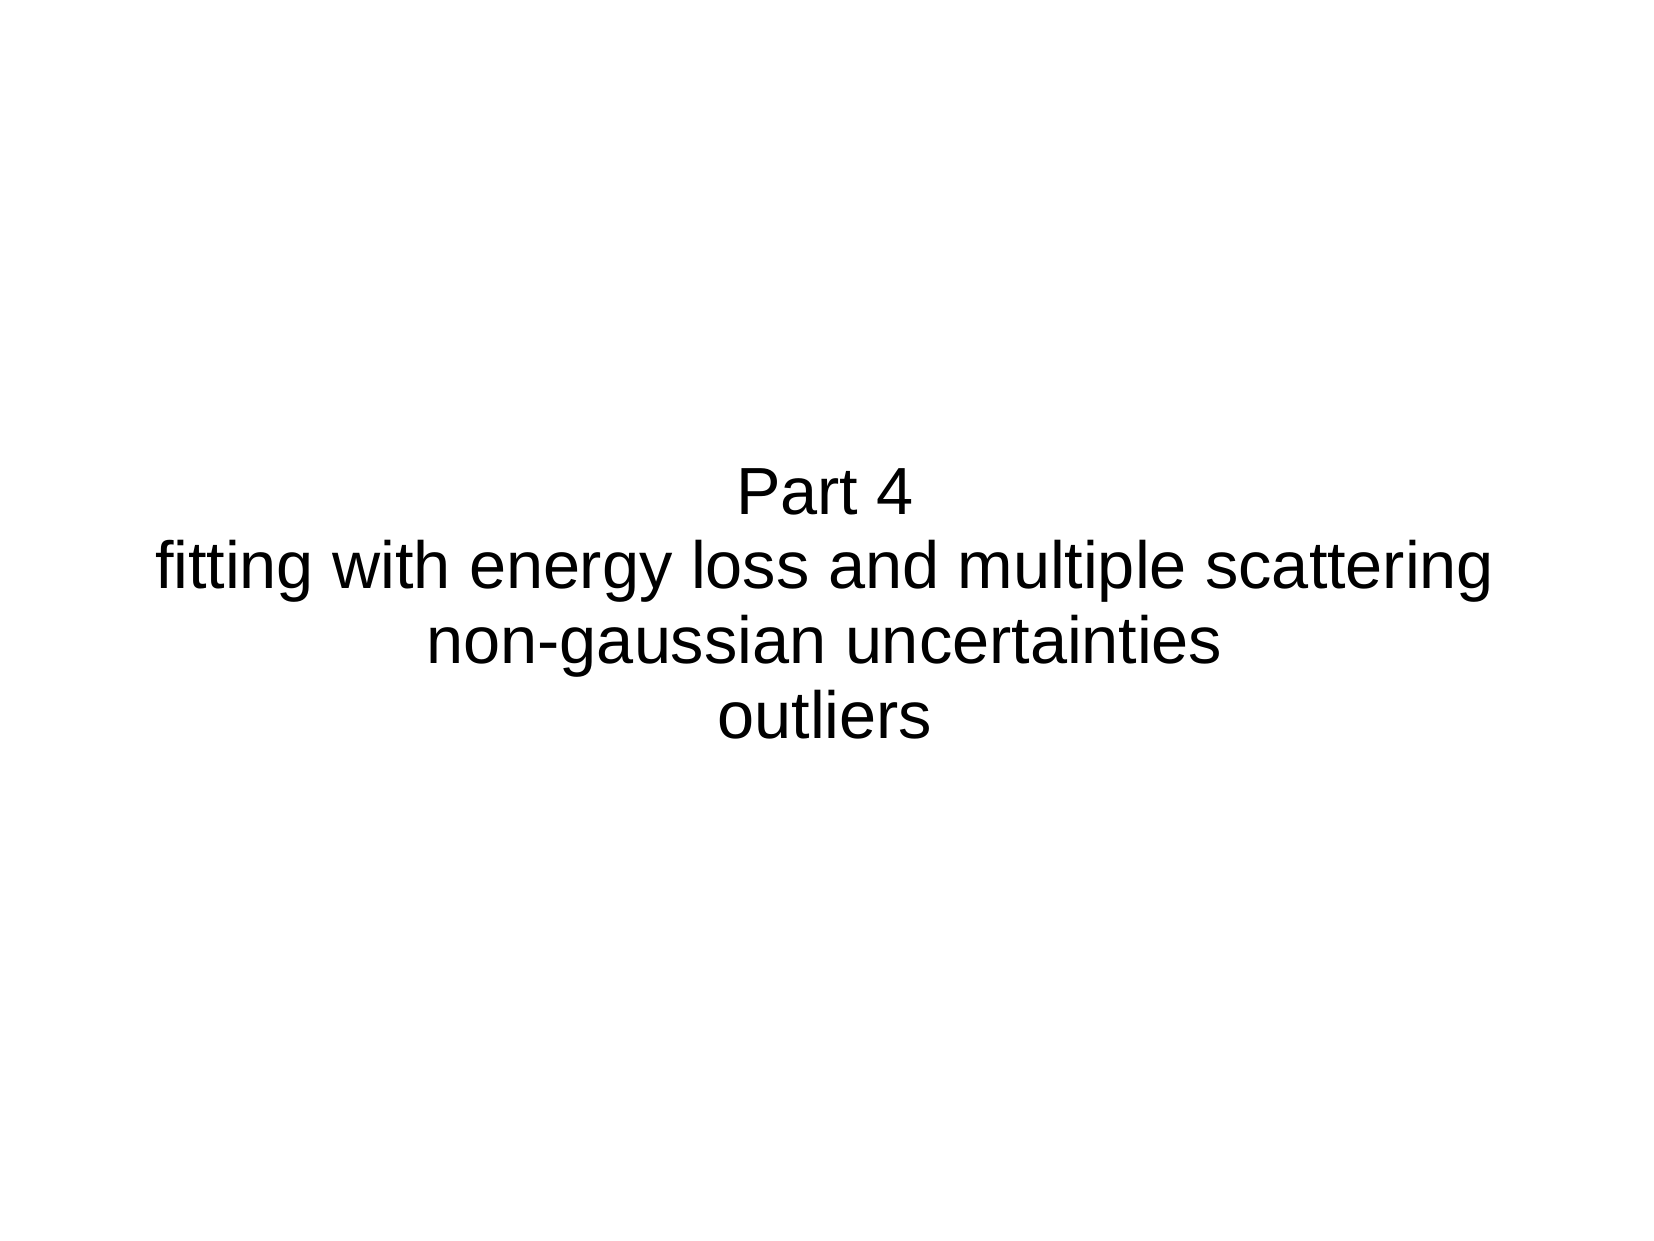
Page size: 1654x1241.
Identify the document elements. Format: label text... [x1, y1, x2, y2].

text_box Part 4 fitting with energy loss and multiple scattering non-gaussian uncertainties outliers [37, 163, 1613, 968]
